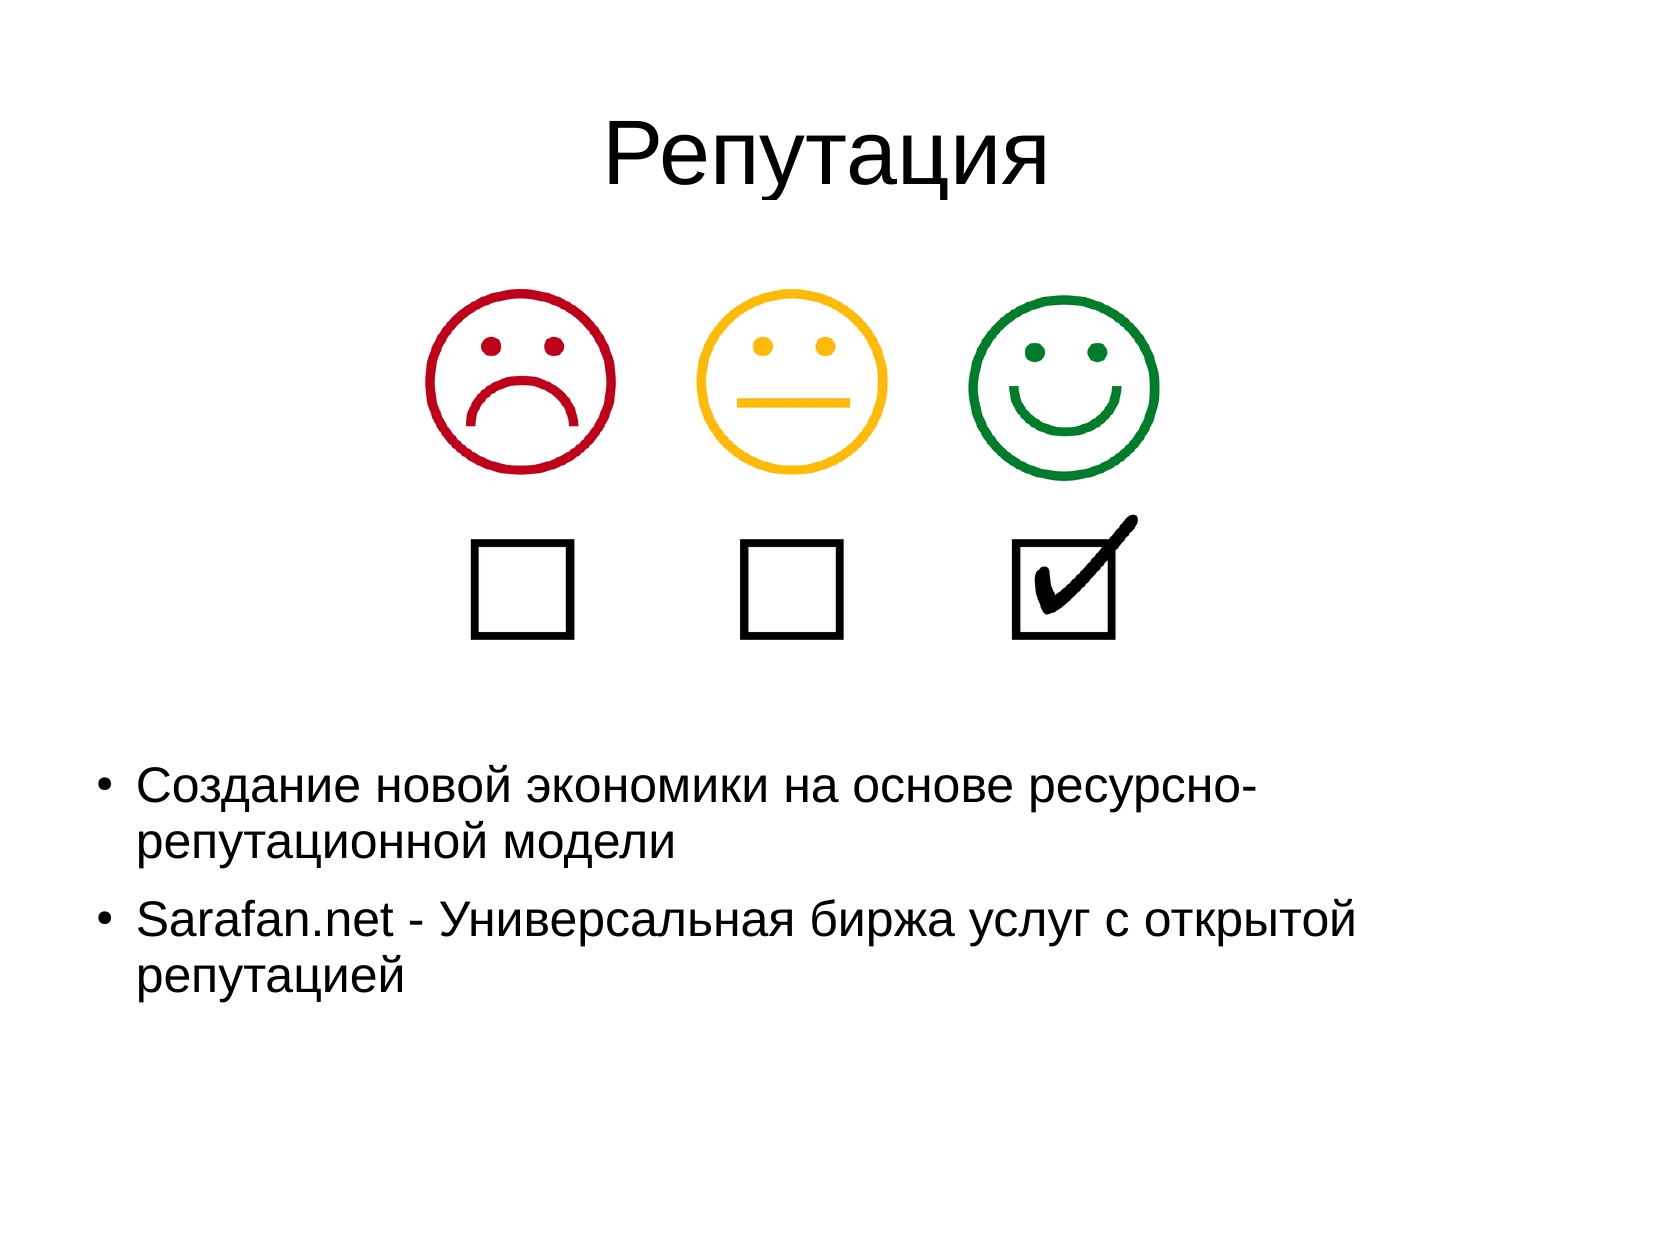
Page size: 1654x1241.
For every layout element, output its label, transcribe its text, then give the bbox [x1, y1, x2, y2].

picture [377, 200, 1209, 739]
list Создание новой экономики на основе ресурсно-репутационной модели Sarafan.net - Универсальная биржа услуг с открытой репутацией [82, 290, 1571, 1010]
title Репутация [82, 49, 1571, 257]
